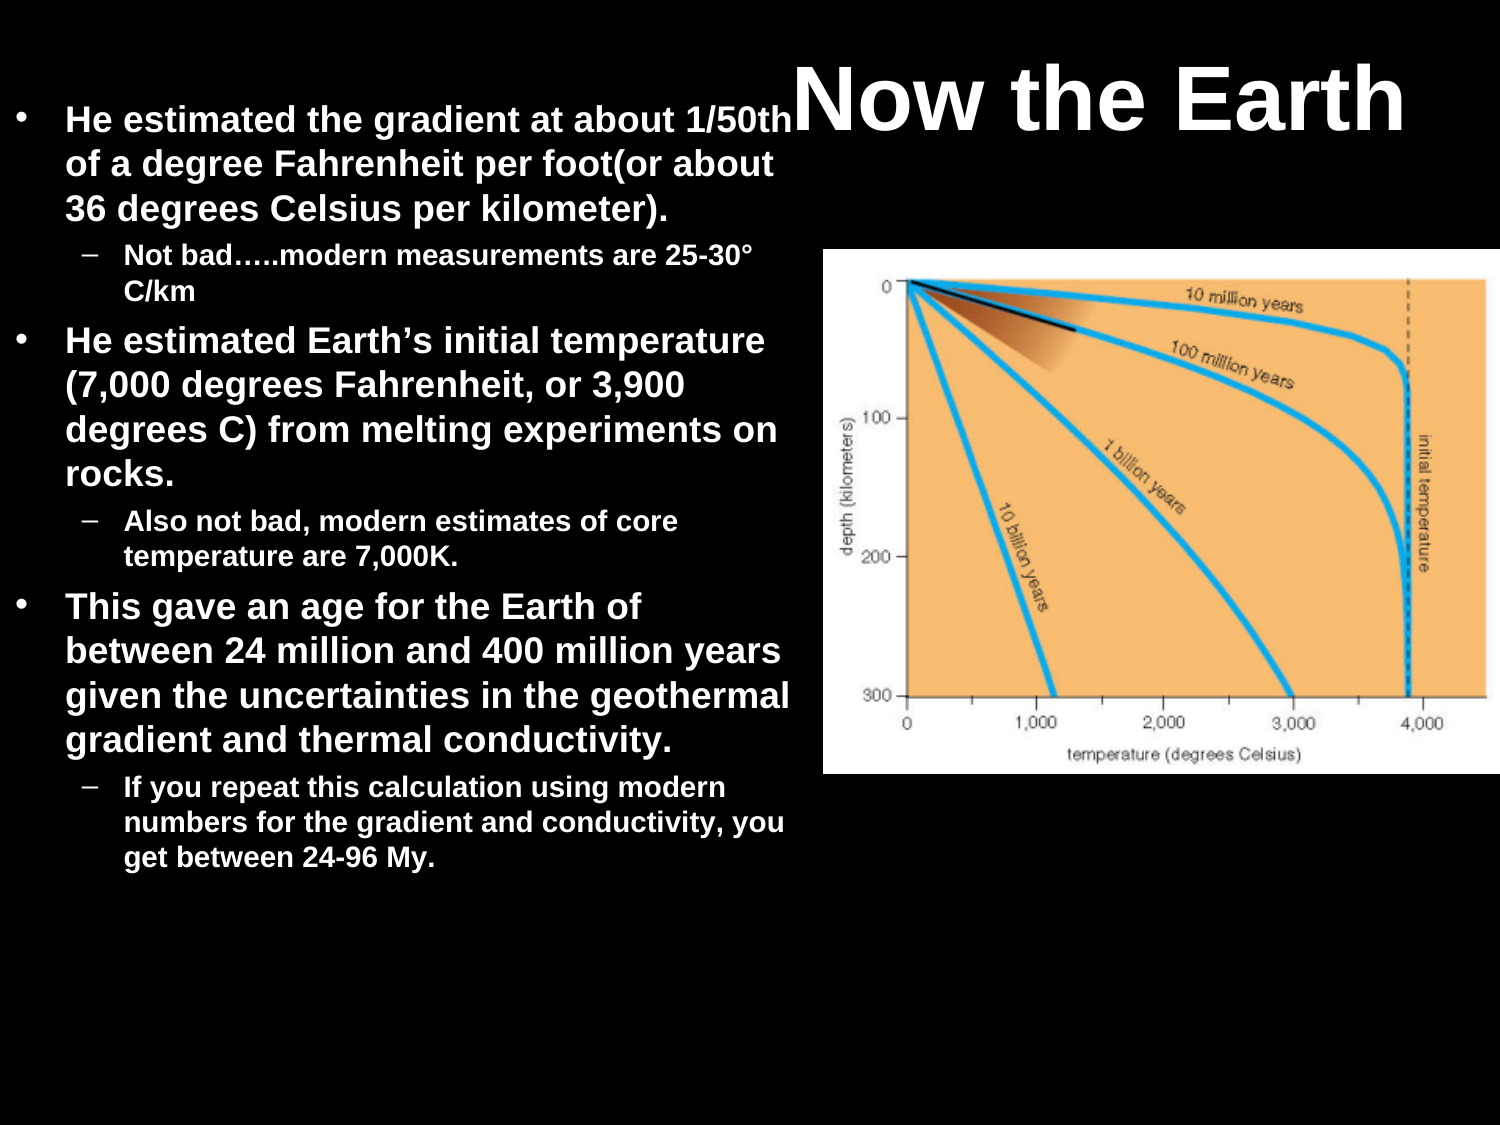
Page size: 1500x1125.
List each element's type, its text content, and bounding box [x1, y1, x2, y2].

list He estimated the gradient at about 1/50th of a degree Fahrenheit per foot(or about 36 degrees Celsius per kilometer). Not bad…..modern measurements are 25-30° C/km He estimated Earth’s initial temperature (7,000 degrees Fahrenheit, or 3,900 degrees C) from melting experiments on rocks. Also not bad, modern estimates of core temperature are 7,000K. This gave an age for the Earth of between 24 million and 400 million years given the uncertainties in the geothermal gradient and thermal conductivity. If you repeat this calculation using modern numbers for the gradient and conductivity, you get between 24-96 My. [0, 87, 813, 888]
title Now the Earth [749, 24, 1450, 163]
picture [823, 249, 1500, 774]
